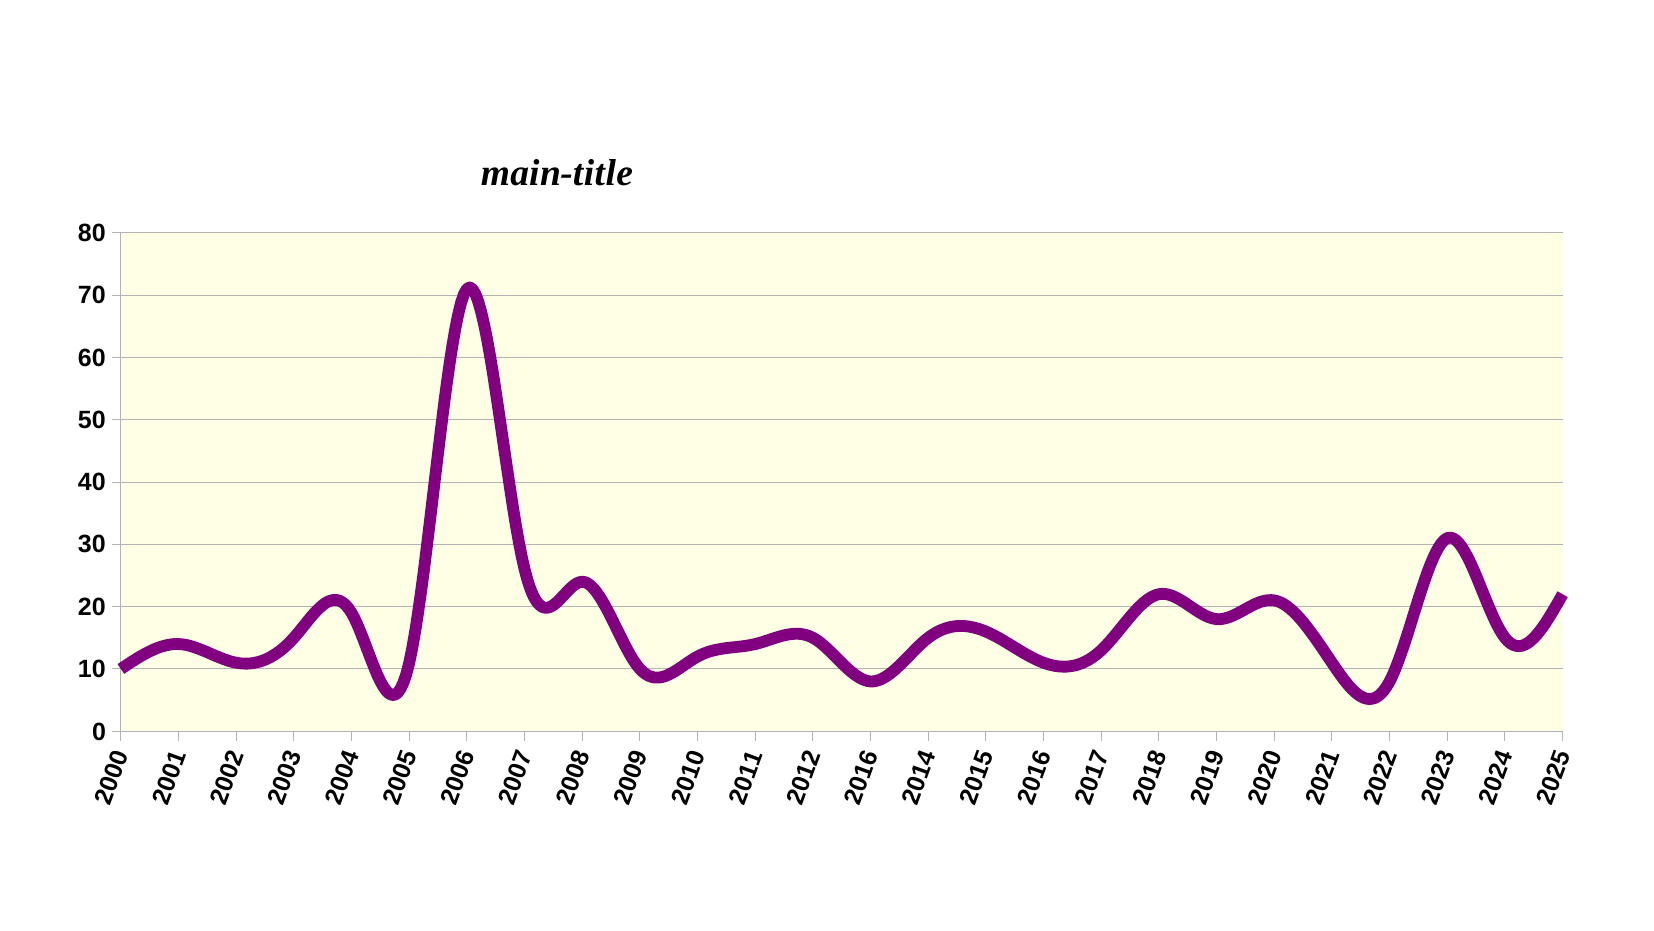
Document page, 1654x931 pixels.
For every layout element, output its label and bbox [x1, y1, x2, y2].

chart [46, 120, 1607, 823]
